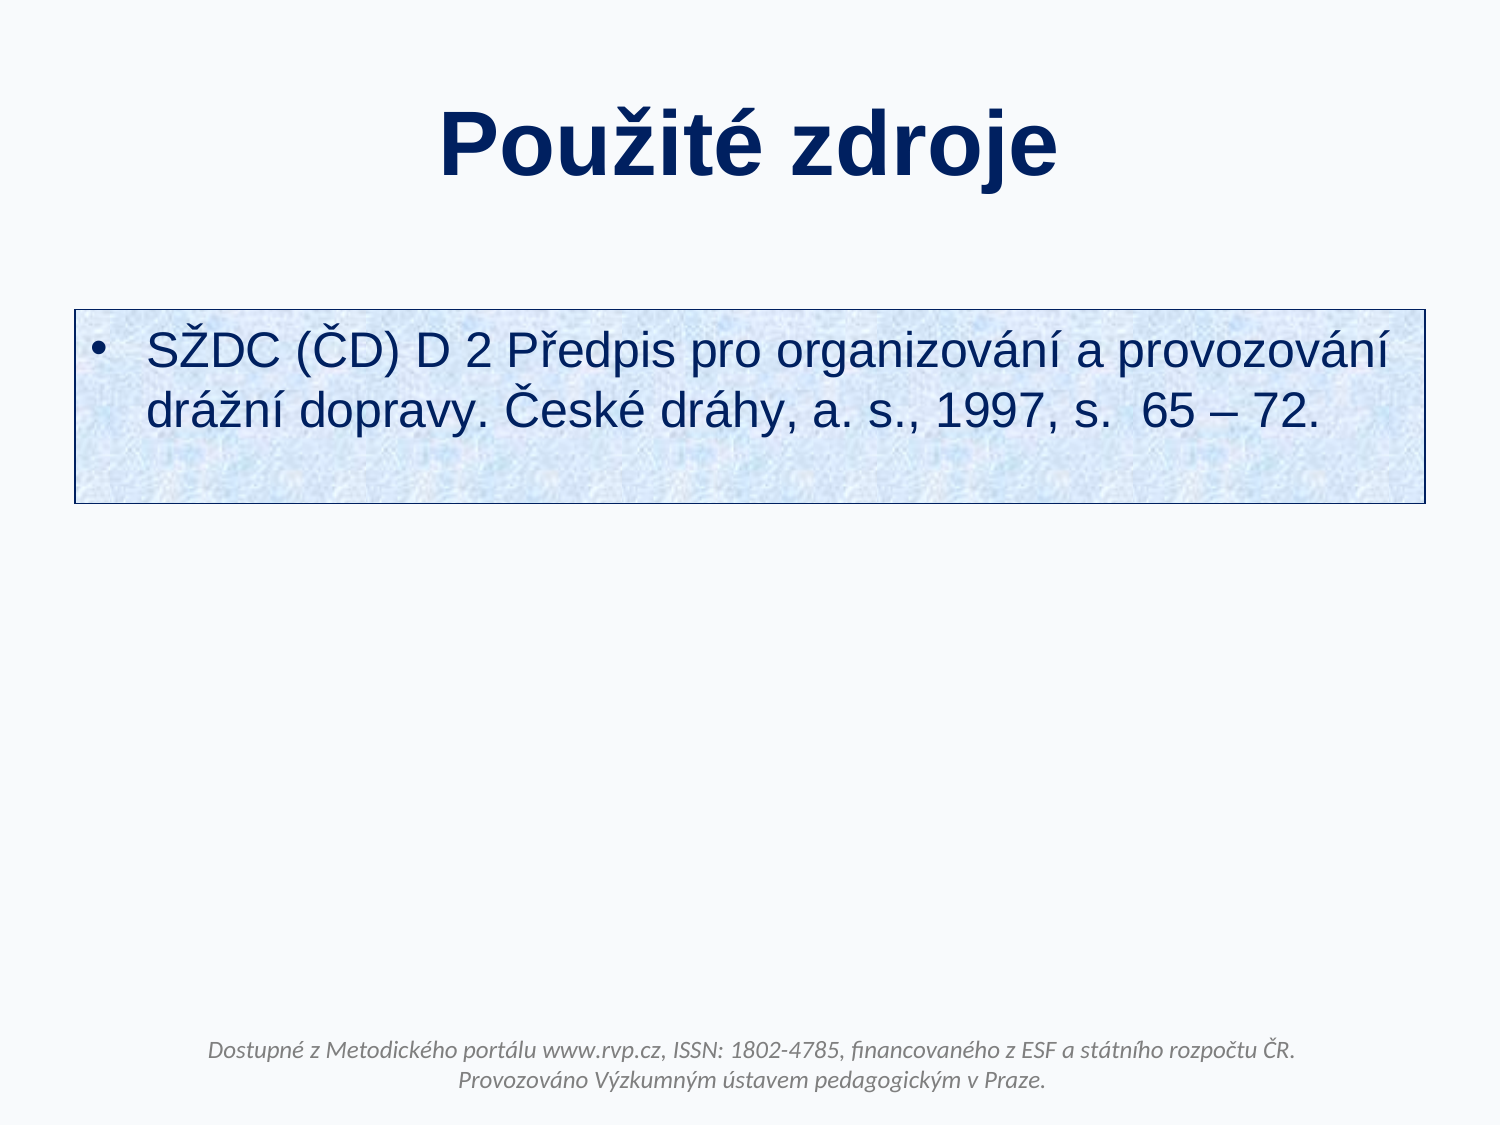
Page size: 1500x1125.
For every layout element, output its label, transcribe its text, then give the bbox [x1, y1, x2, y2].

text_box Dostupné z Metodického portálu www.rvp.cz, ISSN: 1802-4785, financovaného z ESF a státního rozpočtu ČR. Provozováno Výzkumným ústavem pedagogickým v Praze. [165, 1024, 1341, 1103]
list SŽDC (ČD) D 2 Předpis pro organizování a provozování drážní dopravy. České dráhy, a. s., 1997, s. 65 – 72. [75, 309, 1426, 504]
title Použité zdroje [75, 45, 1426, 233]
